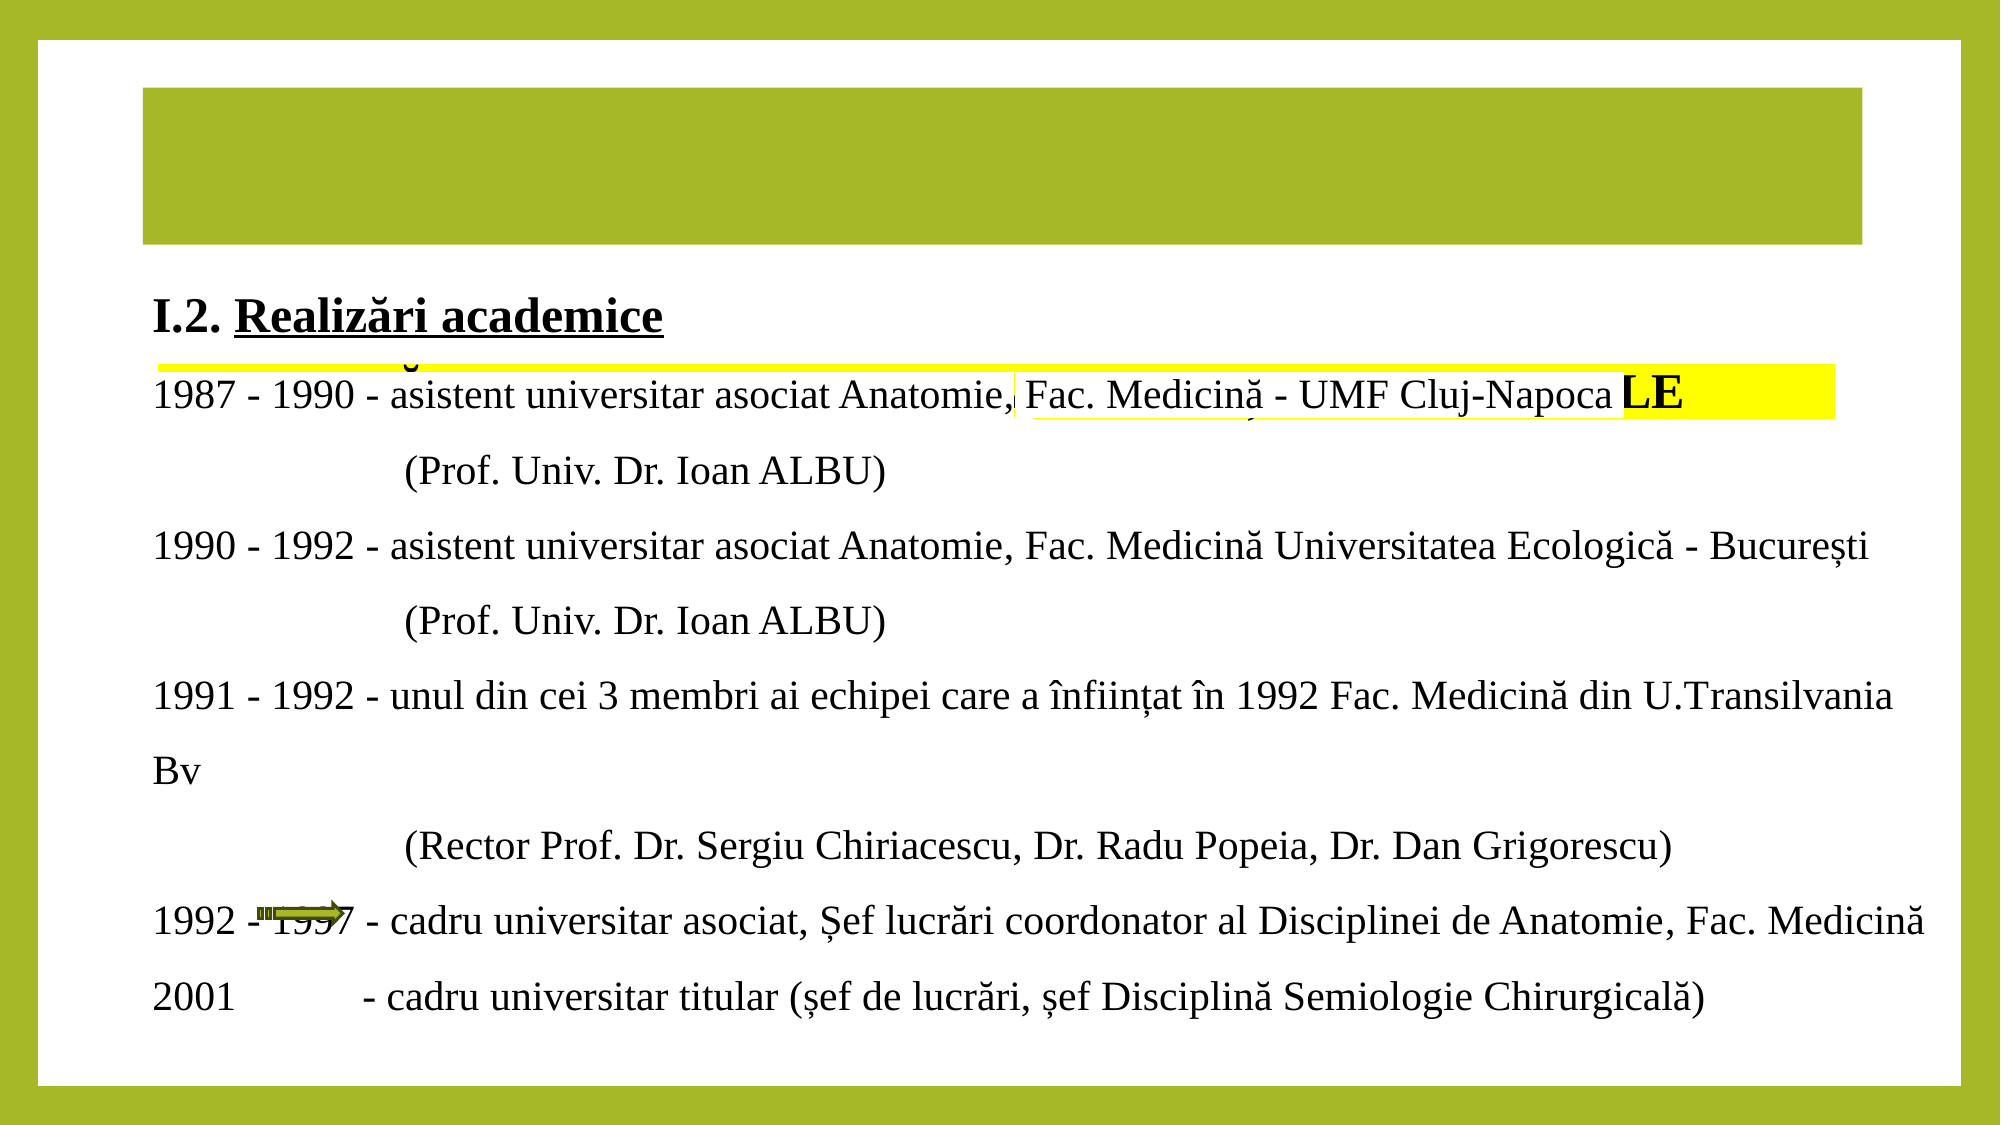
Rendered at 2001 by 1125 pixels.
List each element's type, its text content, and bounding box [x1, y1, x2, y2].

text_box [274, 903, 343, 924]
text_box [258, 908, 263, 919]
text_box [266, 908, 271, 919]
title I. REALIZĂRI PROFESIONALE, ACADEMICE ȘI MANAGERIALE [142, 87, 1863, 244]
list I.2. Realizări academice 1987 - 1990 - asistent universitar asociat Anatomie, Fac. Medicină - UMF Cluj-Napoca (Prof. Univ. Dr. Ioan ALBU) 1990 - 1992 - asistent universitar asociat Anatomie, Fac. Medicină Universitatea Ecologică - București (Prof. Univ. Dr. Ioan ALBU) 1991 - 1992 - unul din cei 3 membri ai echipei care a înființat în 1992 Fac. Medicină din U.Transilvania Bv (Rector Prof. Dr. Sergiu Chiriacescu, Dr. Radu Popeia, Dr. Dan Grigorescu) 1992 - 1997 - cadru universitar asociat, Șef lucrări coordonator al Disciplinei de Anatomie, Fac. Medicină 2001 - cadru universitar titular (șef de lucrări, șef Disciplină Semiologie Chirurgicală) [137, 244, 1963, 1059]
